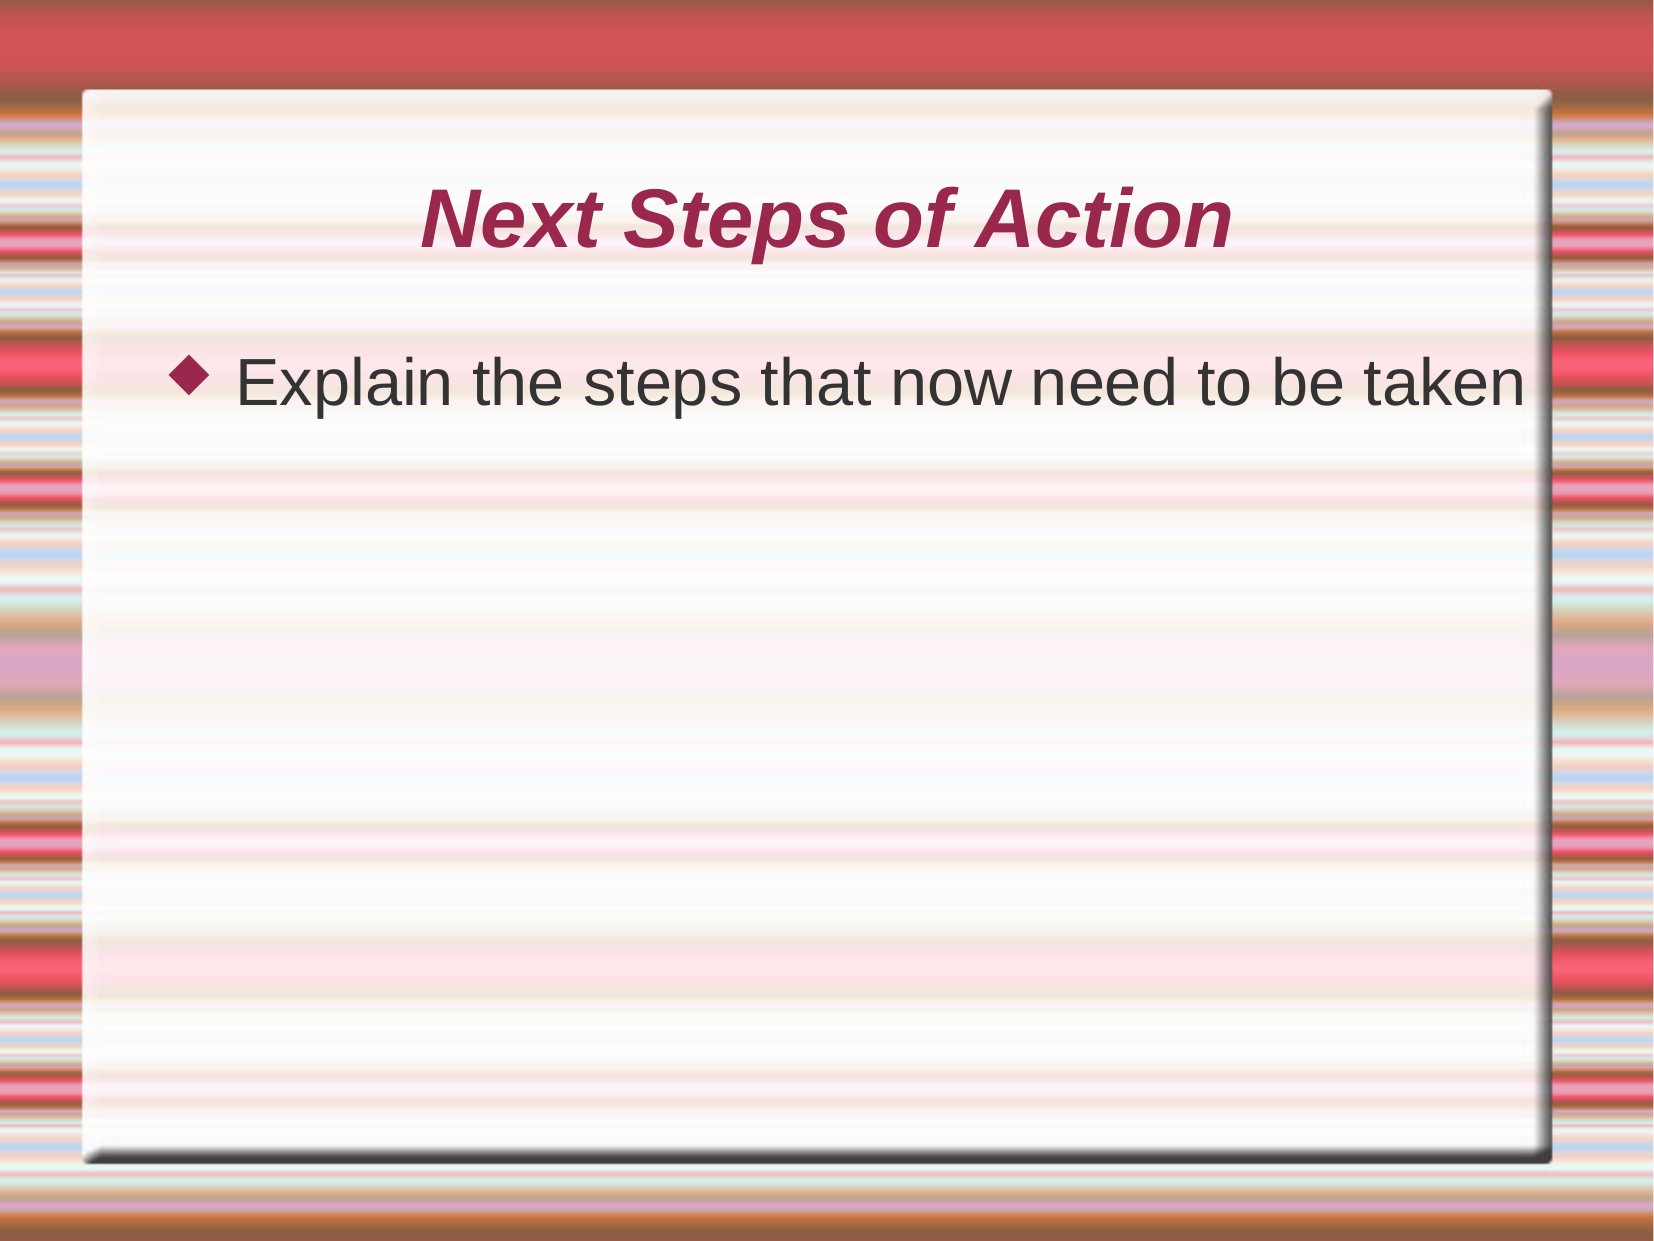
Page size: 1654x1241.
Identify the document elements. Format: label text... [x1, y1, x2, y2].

picture [0, 0, 1654, 1241]
list Explain the steps that now need to be taken [152, 344, 1534, 1127]
title Next Steps of Action [121, 114, 1534, 322]
